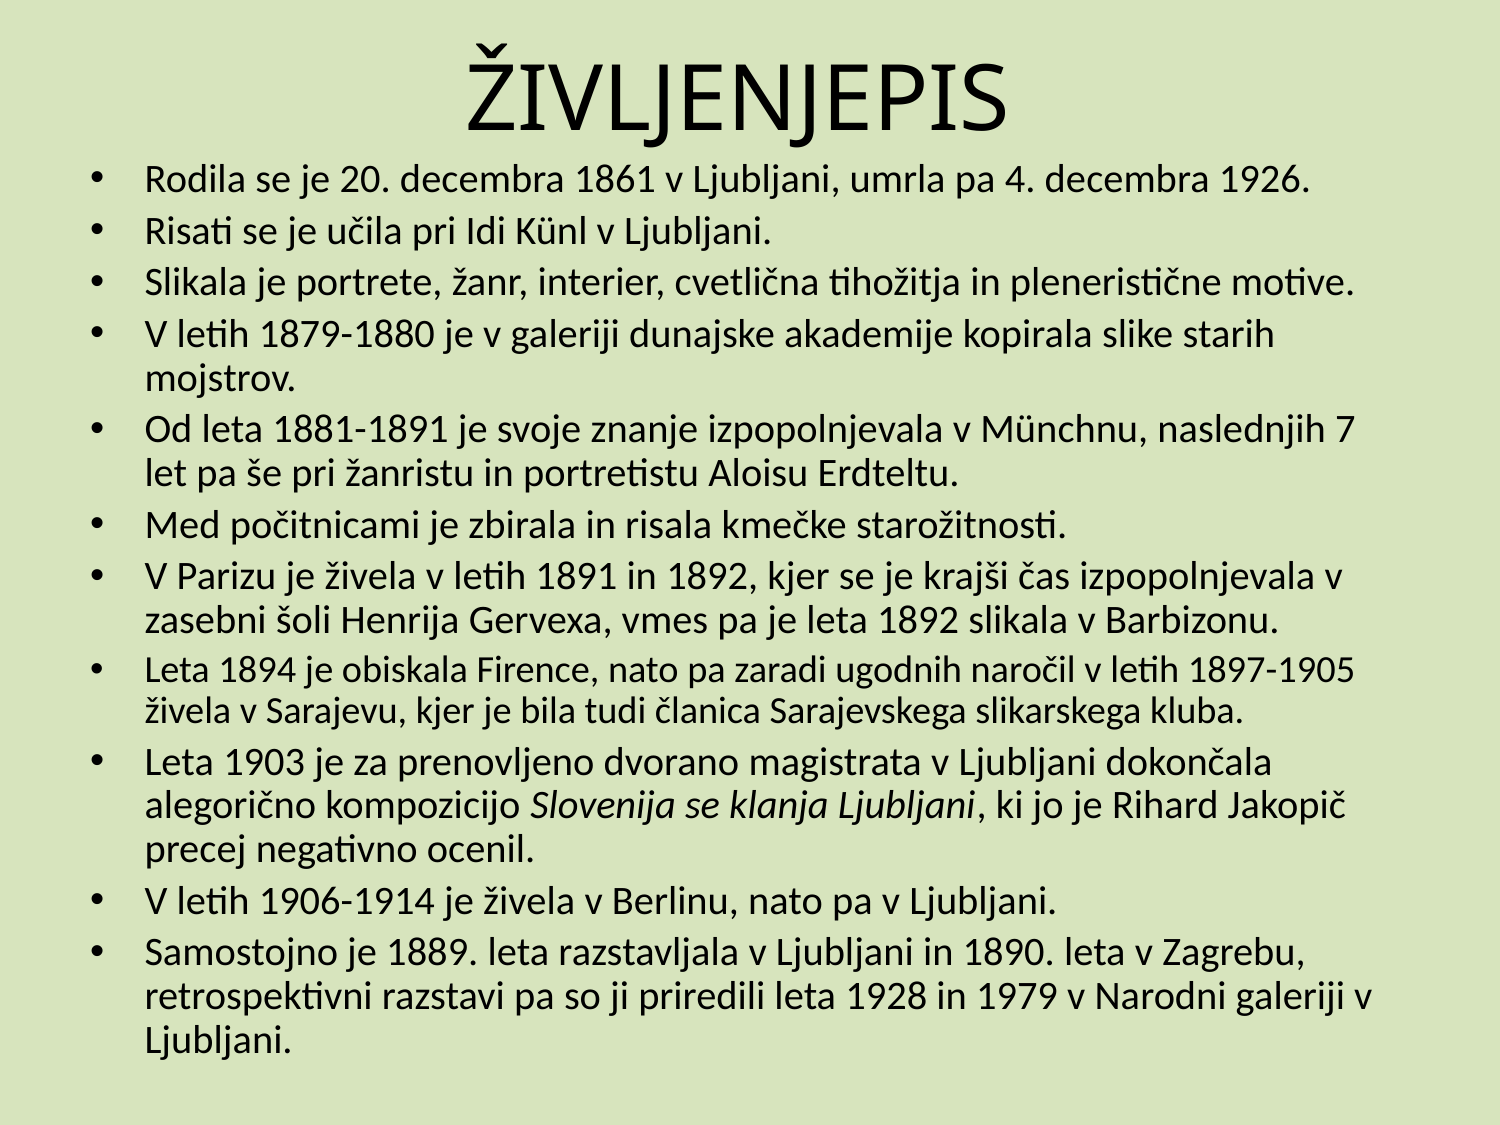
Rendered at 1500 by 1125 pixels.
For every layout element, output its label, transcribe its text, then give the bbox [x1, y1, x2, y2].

list Rodila se je 20. decembra 1861 v Ljubljani, umrla pa 4. decembra 1926. Risati se je učila pri Idi Künl v Ljubljani. Slikala je portrete, žanr, interier, cvetlična tihožitja in pleneristične motive. V letih 1879-1880 je v galeriji dunajske akademije kopirala slike starih mojstrov. Od leta 1881-1891 je svoje znanje izpopolnjevala v Münchnu, naslednjih 7 let pa še pri žanristu in portretistu Aloisu Erdteltu. Med počitnicami je zbirala in risala kmečke starožitnosti. V Parizu je živela v letih 1891 in 1892, kjer se je krajši čas izpopolnjevala v zasebni šoli Henrija Gervexa, vmes pa je leta 1892 slikala v Barbizonu. Leta 1894 je obiskala Firence, nato pa zaradi ugodnih naročil v letih 1897-1905 živela v Sarajevu, kjer je bila tudi članica Sarajevskega slikarskega kluba. Leta 1903 je za prenovljeno dvorano magistrata v Ljubljani dokončala alegorično kompozicijo Slovenija se klanja Ljubljani, ki jo je Rihard Jakopič precej negativno ocenil. V letih 1906-1914 je živela v Berlinu, nato pa v Ljubljani. Samostojno je 1889. leta razstavljala v Ljubljani in 1890. leta v Zagrebu, retrospektivni razstavi pa so ji priredili leta 1928 in 1979 v Narodni galeriji v Ljubljani. [75, 149, 1425, 1075]
title ŽIVLJENJEPIS [62, 0, 1413, 188]
